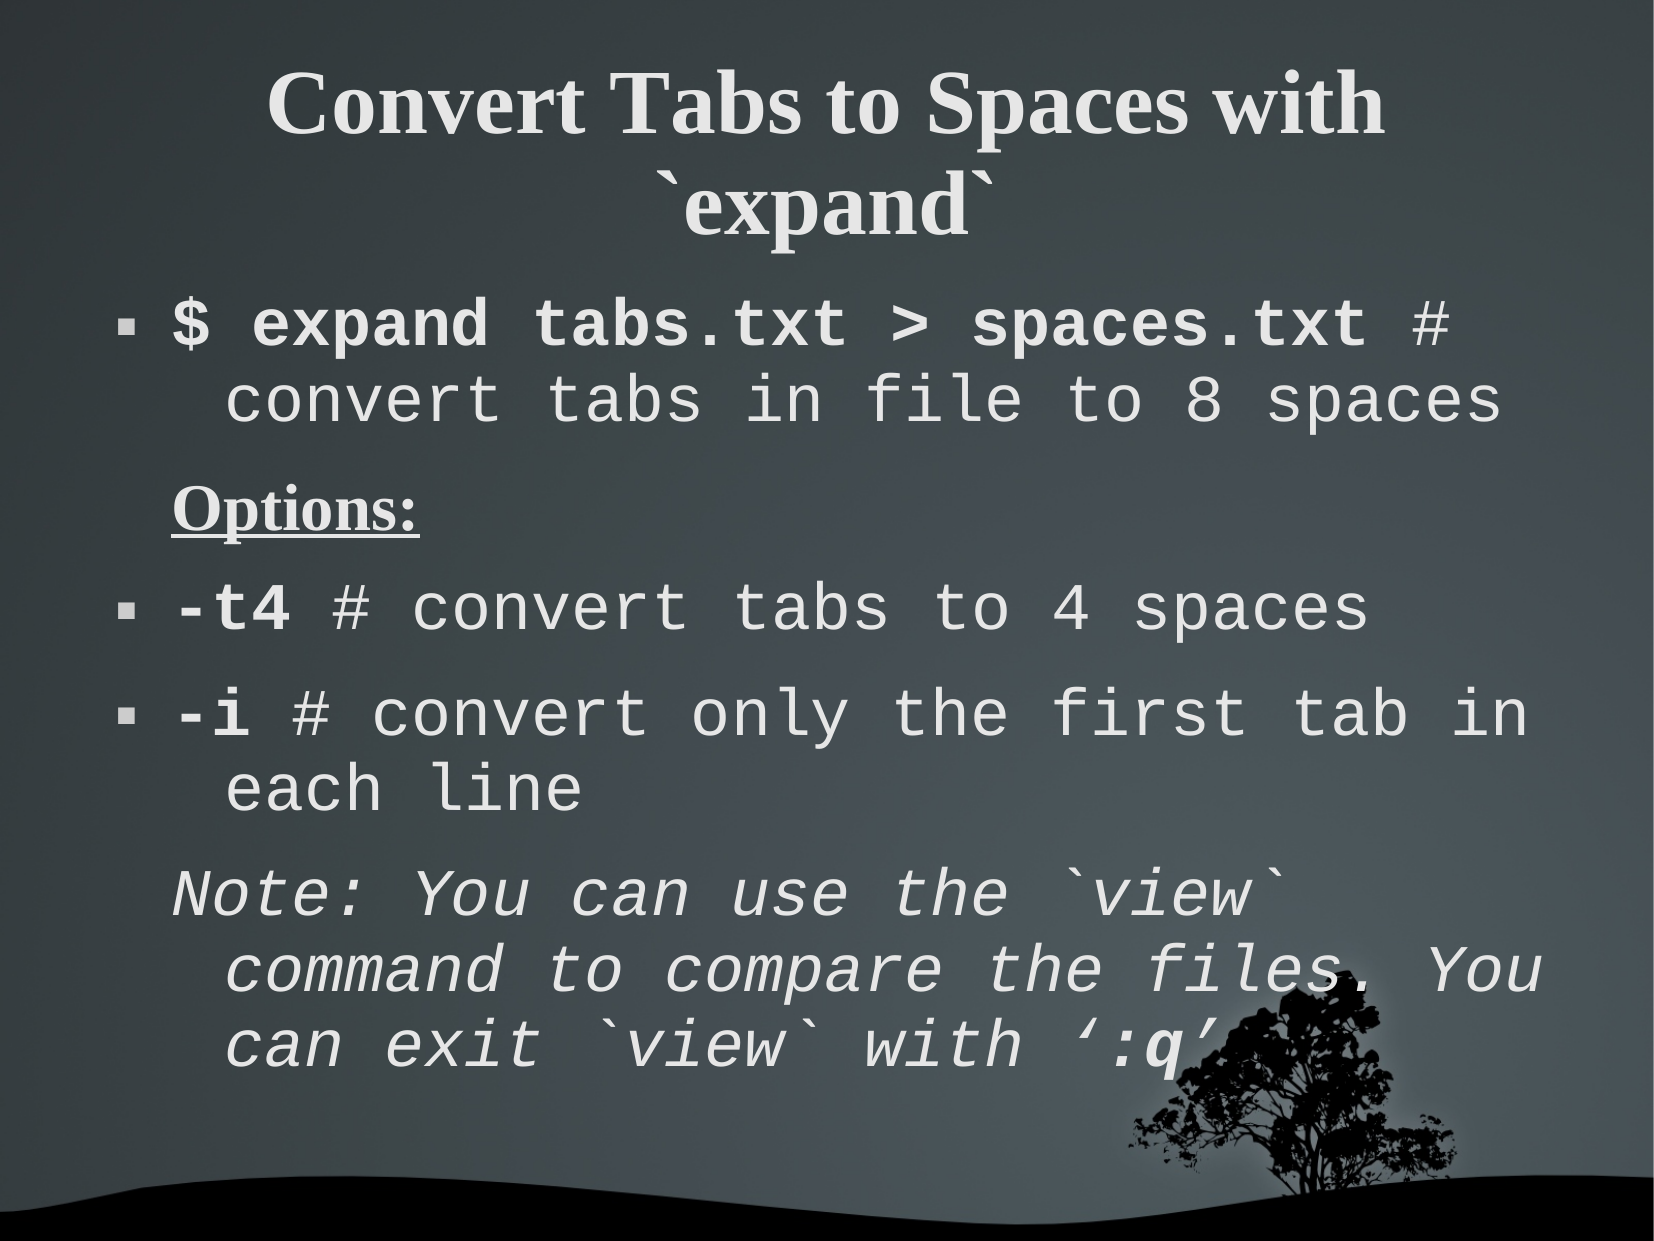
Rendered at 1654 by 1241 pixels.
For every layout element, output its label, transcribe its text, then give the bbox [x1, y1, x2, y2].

picture [0, 0, 1654, 1241]
list $ expand tabs.txt > spaces.txt # convert tabs in file to 8 spaces Options: -t4 # convert tabs to 4 spaces -i # convert only the first tab in each line Note: You can use the `view` command to compare the files. You can exit `view` with ‘:q’ [82, 290, 1571, 1109]
title Convert Tabs to Spaces with `expand` [82, 19, 1571, 287]
